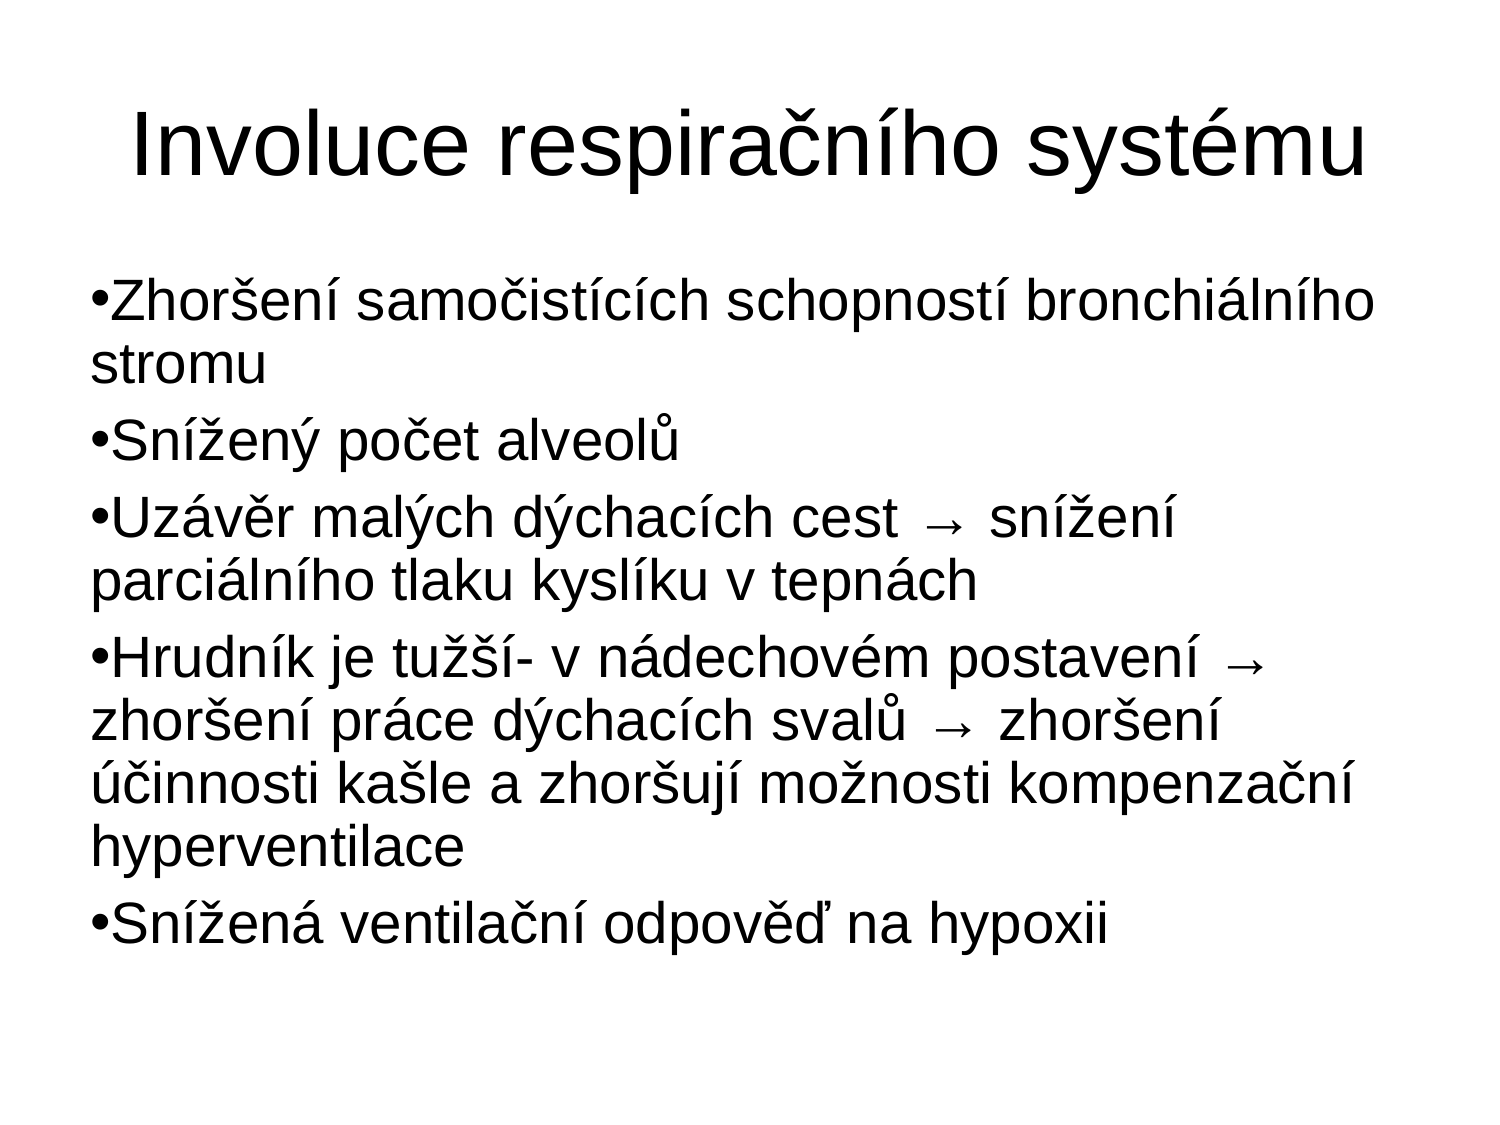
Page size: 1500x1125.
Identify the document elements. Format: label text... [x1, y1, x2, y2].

list Zhoršení samočistících schopností bronchiálního stromu Snížený počet alveolů Uzávěr malých dýchacích cest → snížení parciálního tlaku kyslíku v tepnách Hrudník je tužší- v nádechovém postavení → zhoršení práce dýchacích svalů → zhoršení účinnosti kašle a zhoršují možnosti kompenzační hyperventilace Snížená ventilační odpověď na hypoxii [75, 262, 1426, 1005]
title Involuce respiračního systému [75, 45, 1426, 233]
